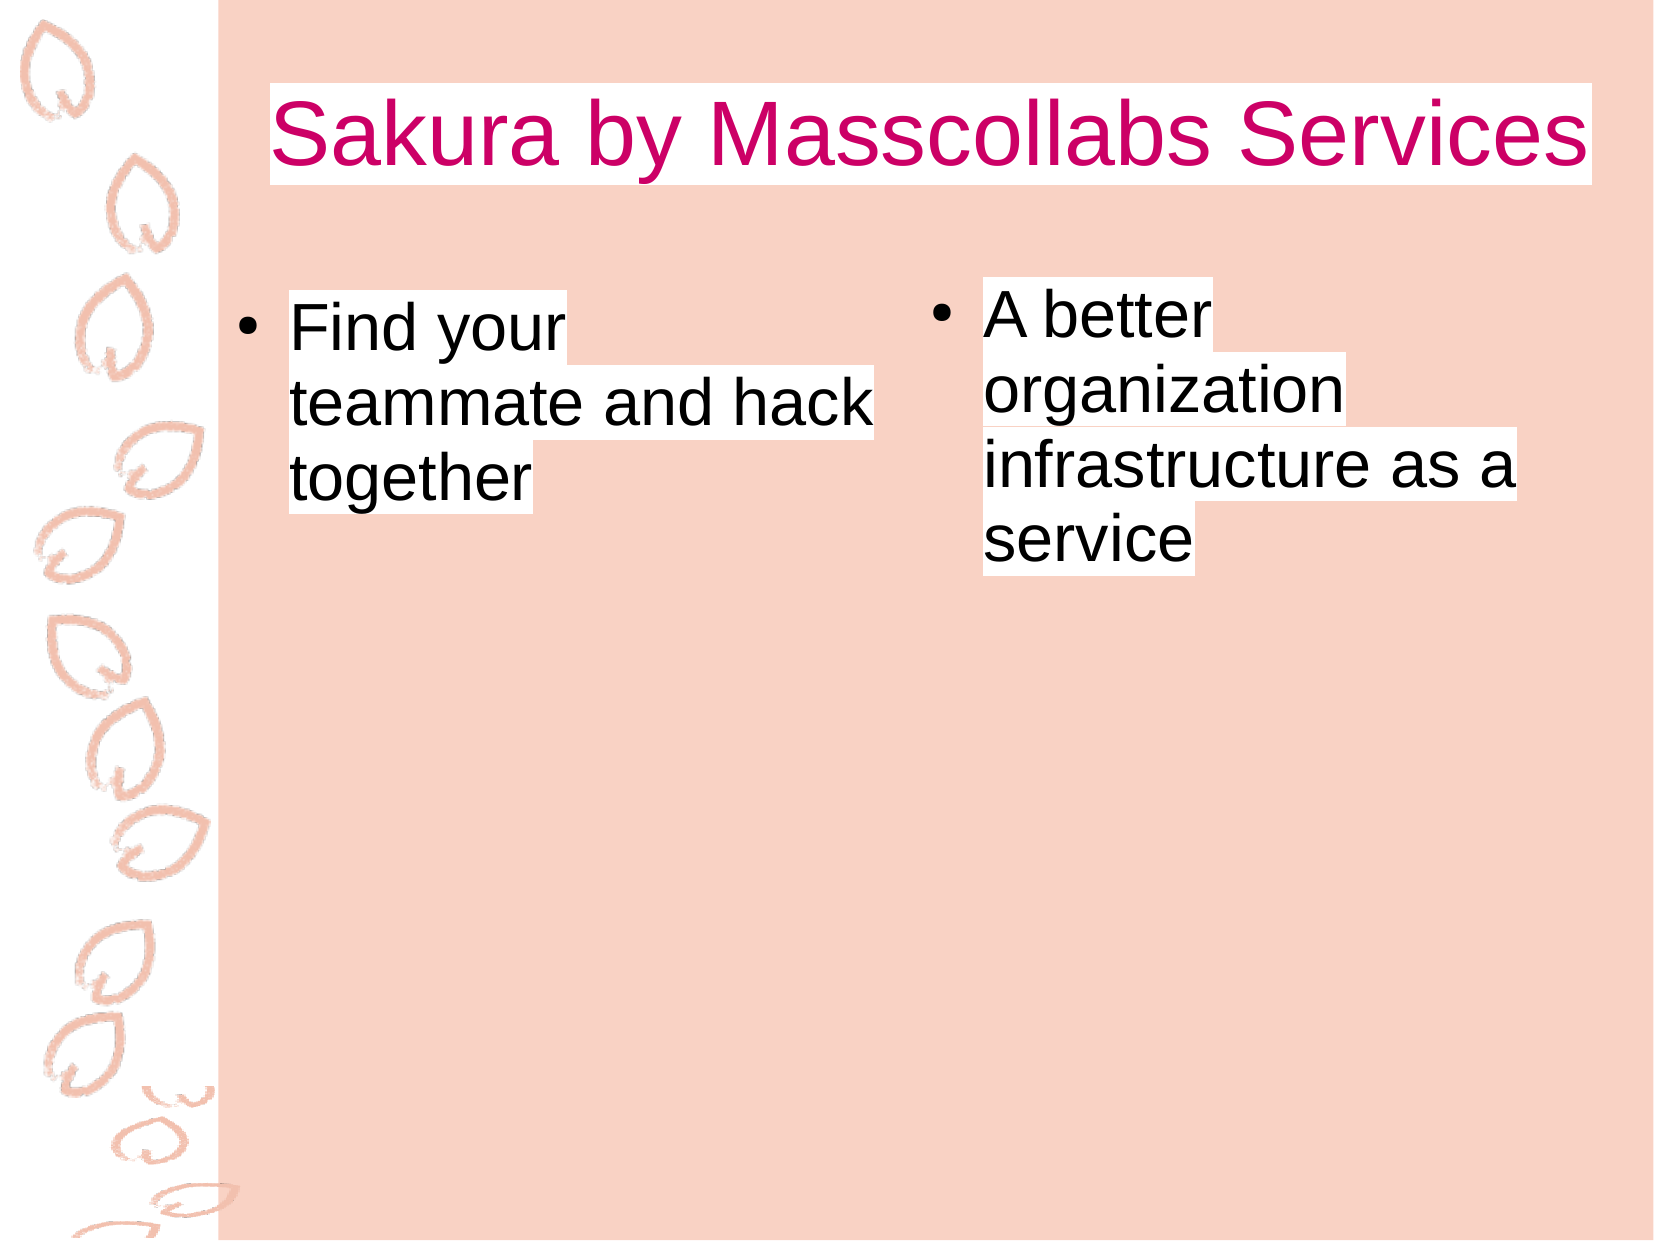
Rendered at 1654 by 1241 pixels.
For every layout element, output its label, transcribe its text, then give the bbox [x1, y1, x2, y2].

list Find your teammate and hack together [218, 290, 879, 634]
title Sakura by Masscollabs Services [239, 30, 1622, 238]
picture [20, 19, 247, 1238]
list A better organization infrastructure as a service [912, 277, 1573, 621]
